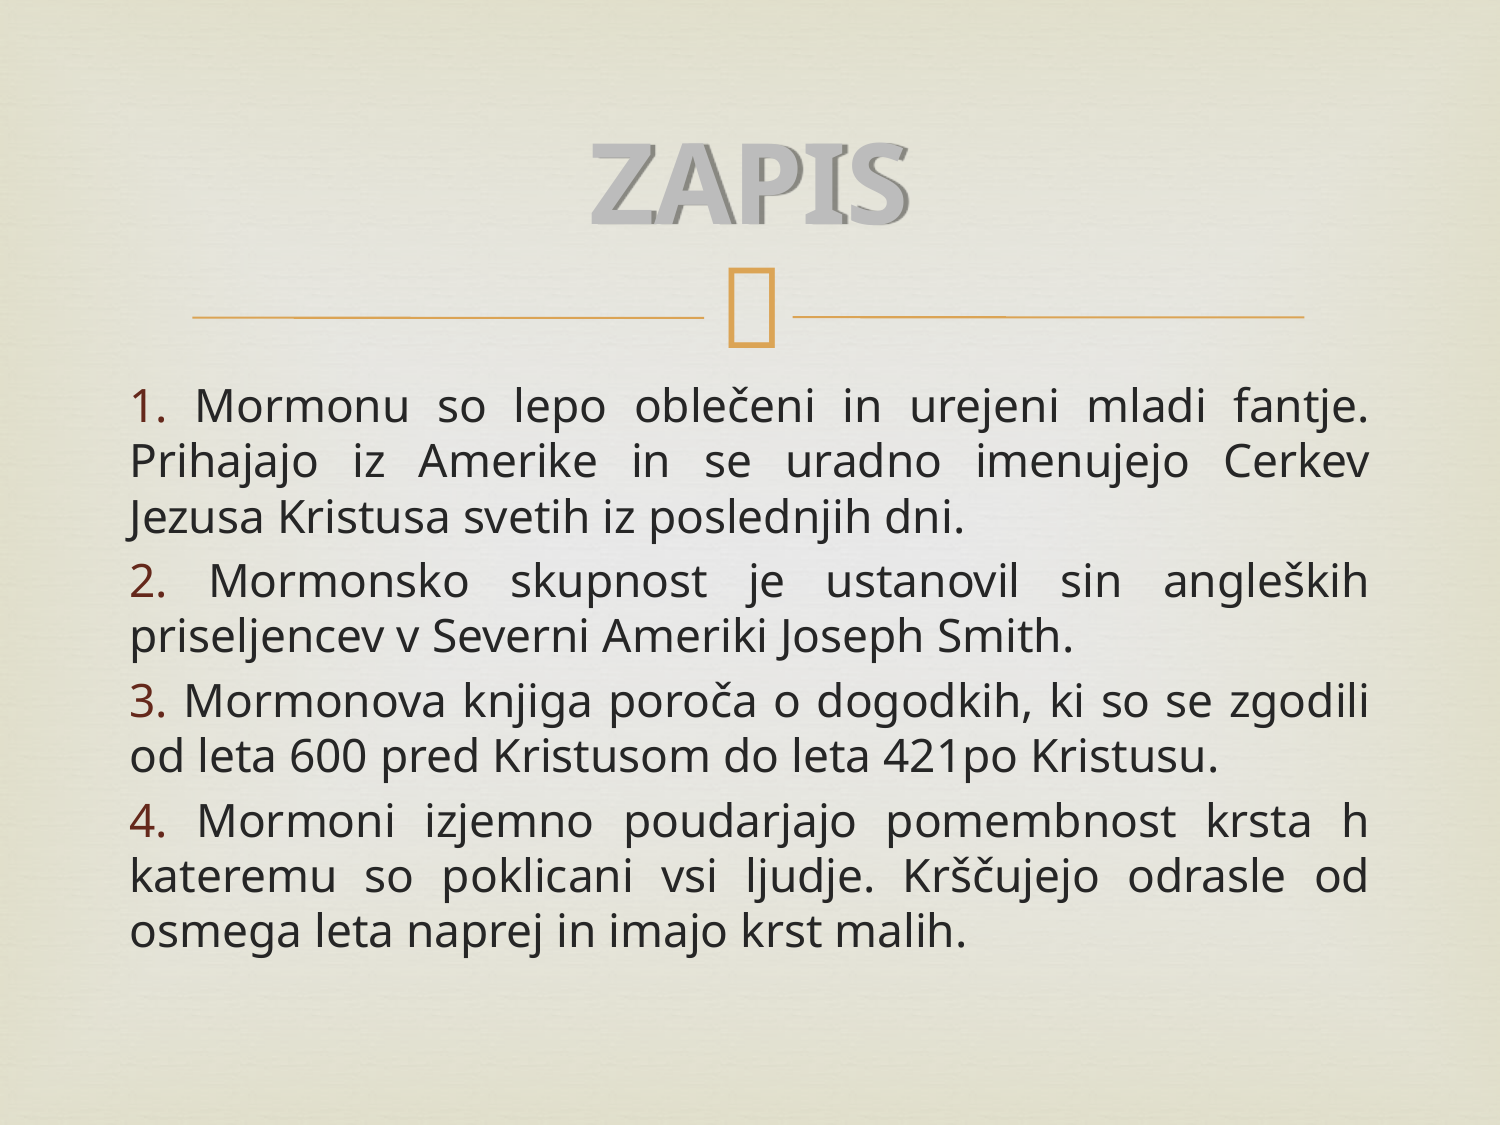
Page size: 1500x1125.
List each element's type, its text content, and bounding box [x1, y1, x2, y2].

list 1. Mormonu so lepo oblečeni in urejeni mladi fantje. Prihajajo iz Amerike in se uradno imenujejo Cerkev Jezusa Kristusa svetih iz poslednjih dni. 2. Mormonsko skupnost je ustanovil sin angleških priseljencev v Severni Ameriki Joseph Smith. 3. Mormonova knjiga poroča o dogodkih, ki so se zgodili od leta 600 pred Kristusom do leta 421po Kristusu. 4. Mormoni izjemno poudarjajo pomembnost krsta h kateremu so poklicani vsi ljudje. Krščujejo odrasle od osmega leta naprej in imajo krst malih. [114, 368, 1386, 1005]
title ZAPIS [112, 93, 1386, 267]
